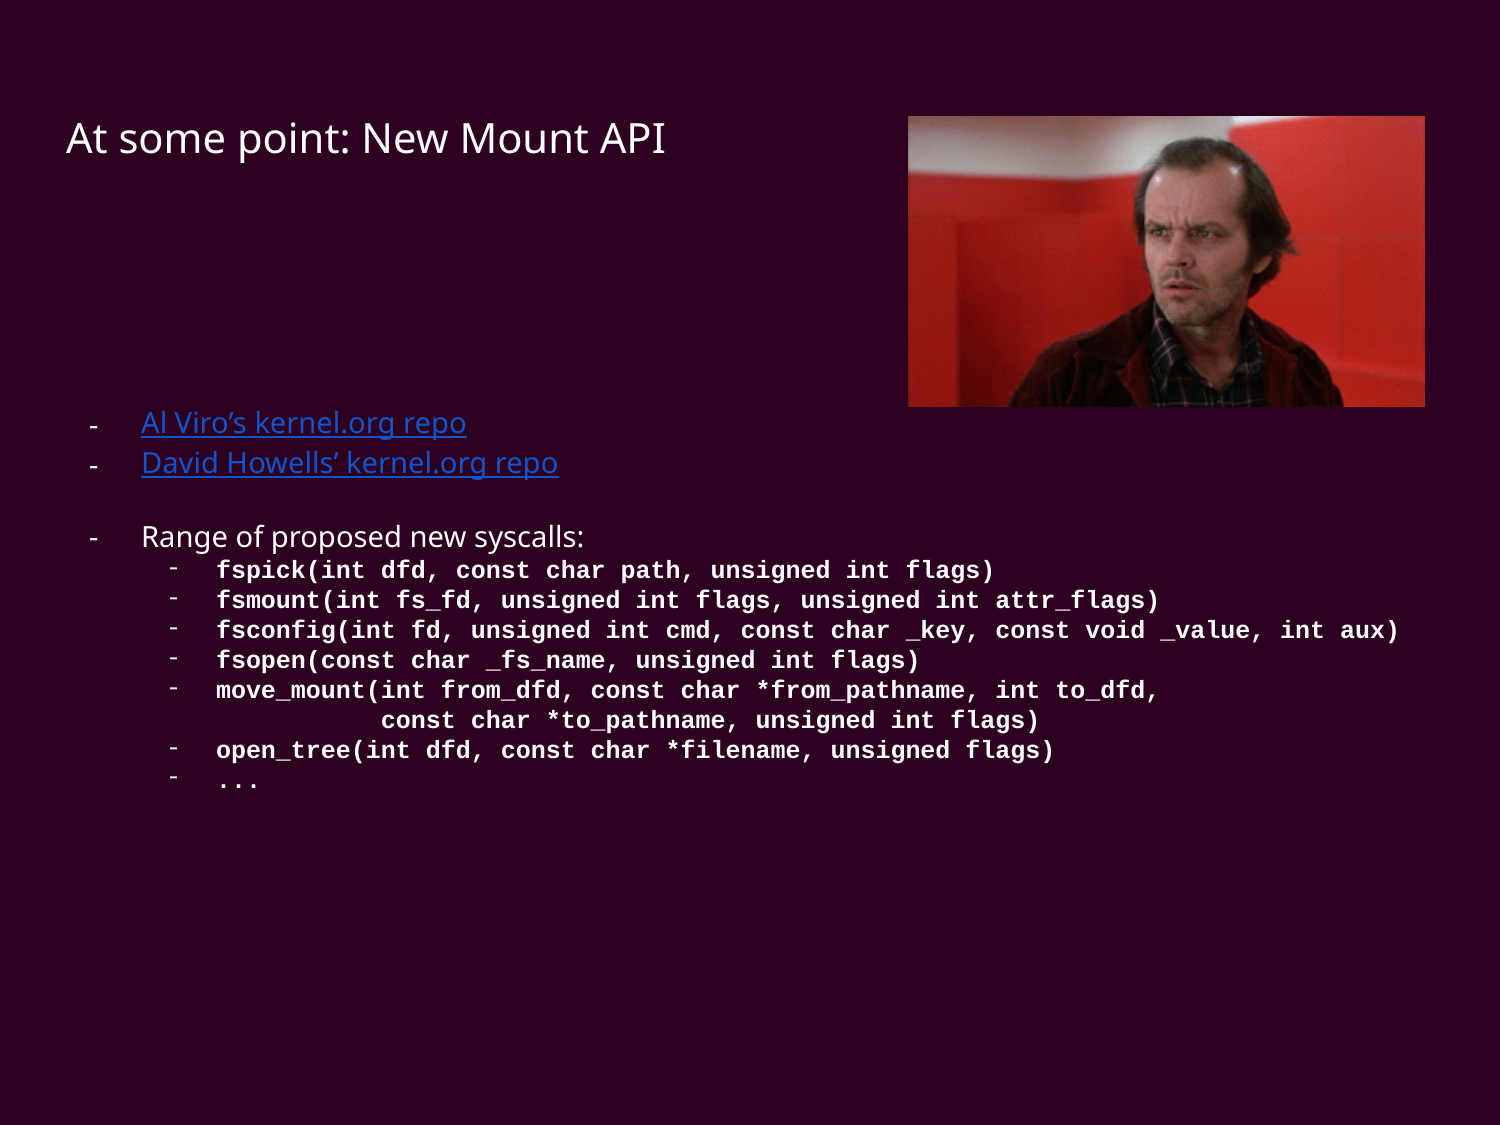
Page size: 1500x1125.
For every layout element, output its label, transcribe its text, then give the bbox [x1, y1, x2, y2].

picture [908, 116, 1425, 407]
text_box Al Viro’s kernel.org repo David Howells’ kernel.org repo Range of proposed new syscalls: fspick(int dfd, const char path, unsigned int flags) fsmount(int fs_fd, unsigned int flags, unsigned int attr_flags) fsconfig(int fd, unsigned int cmd, const char _key, const void _value, int aux) fsopen(const char _fs_name, unsigned int flags) move_mount(int from_dfd, const char *from_pathname, int to_dfd, const char *to_pathname, unsigned int flags) open_tree(int dfd, const char *filename, unsigned flags) ... [51, 224, 1440, 974]
text_box At some point: New Mount API [51, 97, 1449, 223]
